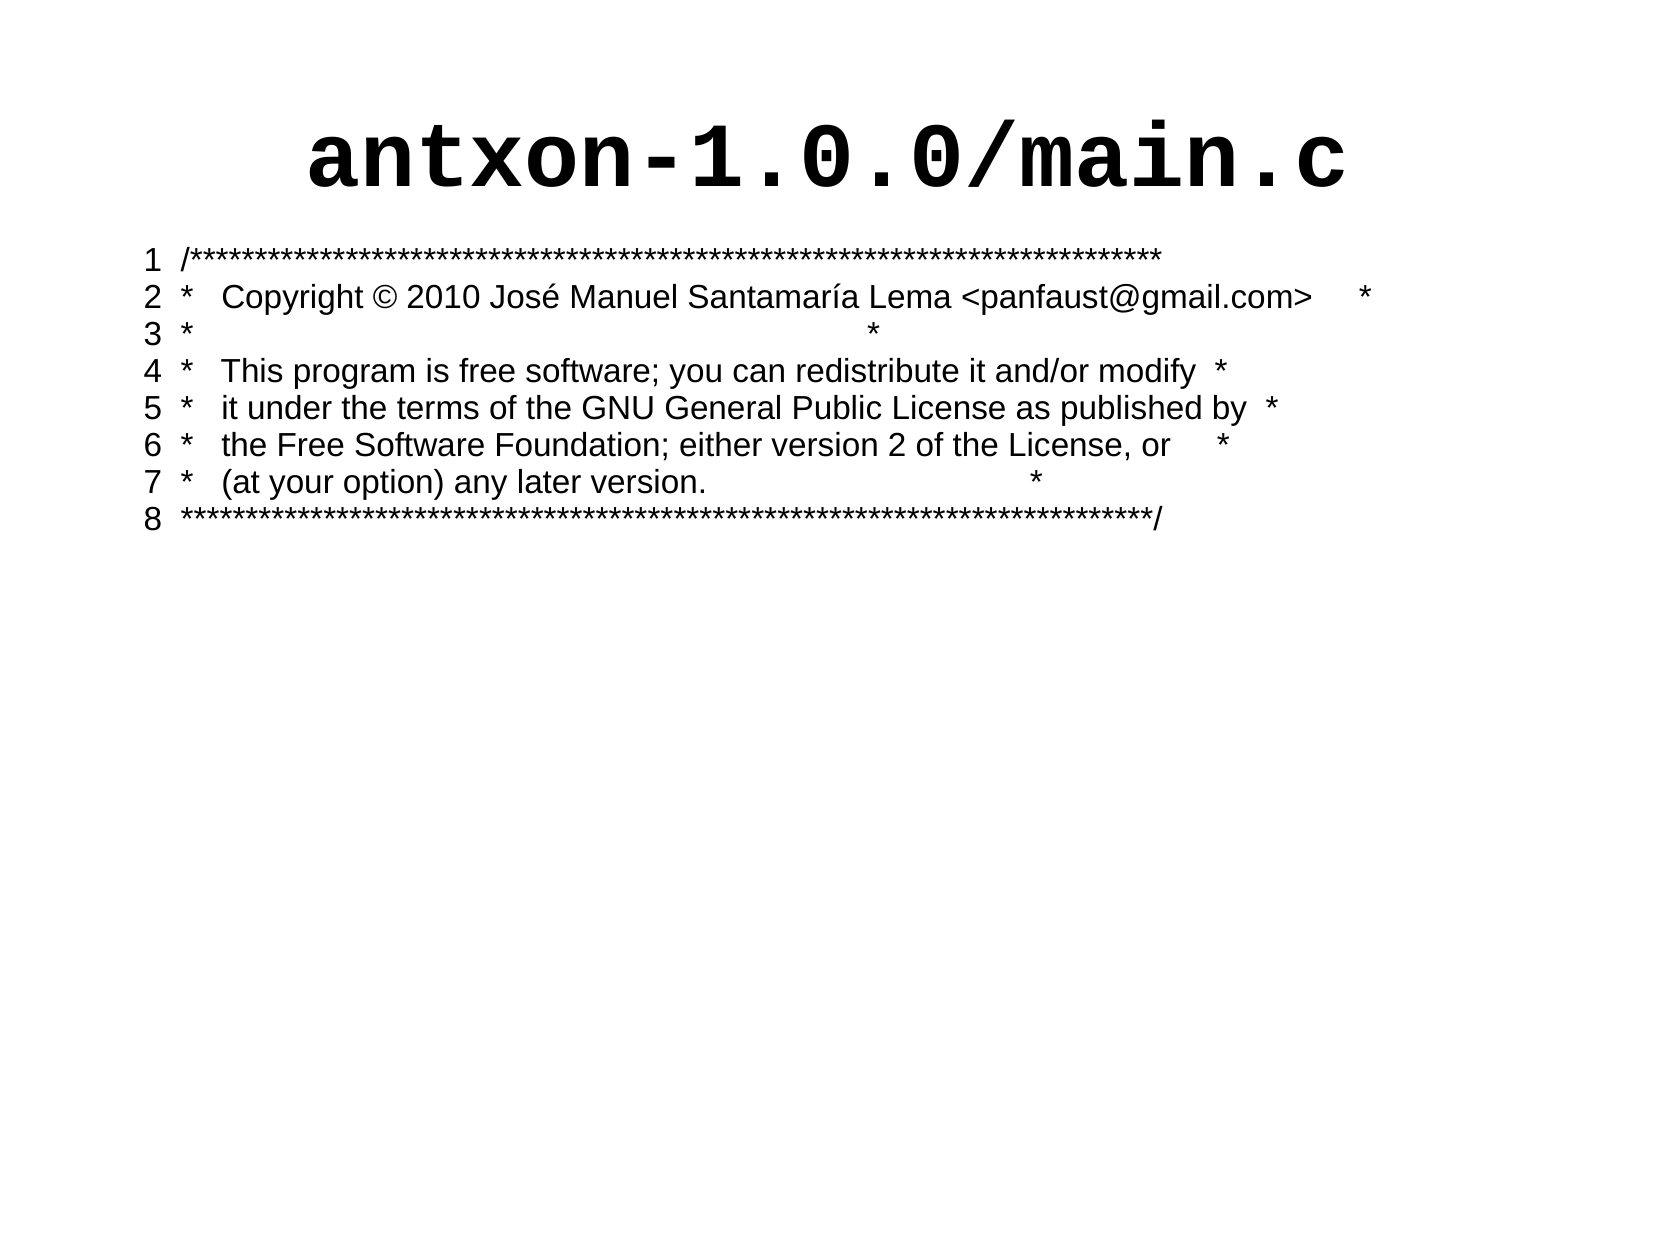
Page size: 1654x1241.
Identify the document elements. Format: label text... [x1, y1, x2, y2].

list 1 /*************************************************************************** 2 * Copyright © 2010 José Manuel Santamaría Lema <panfaust@gmail.com> * 3 * * 4 * This program is free software; you can redistribute it and/or modify * 5 * it under the terms of the GNU General Public License as published by * 6 * the Free Software Foundation; either version 2 of the License, or * 7 * (at your option) any later version. * 8 ***************************************************************************/ [11, 233, 1650, 1228]
title antxon-1.0.0/main.c [121, 102, 1534, 233]
